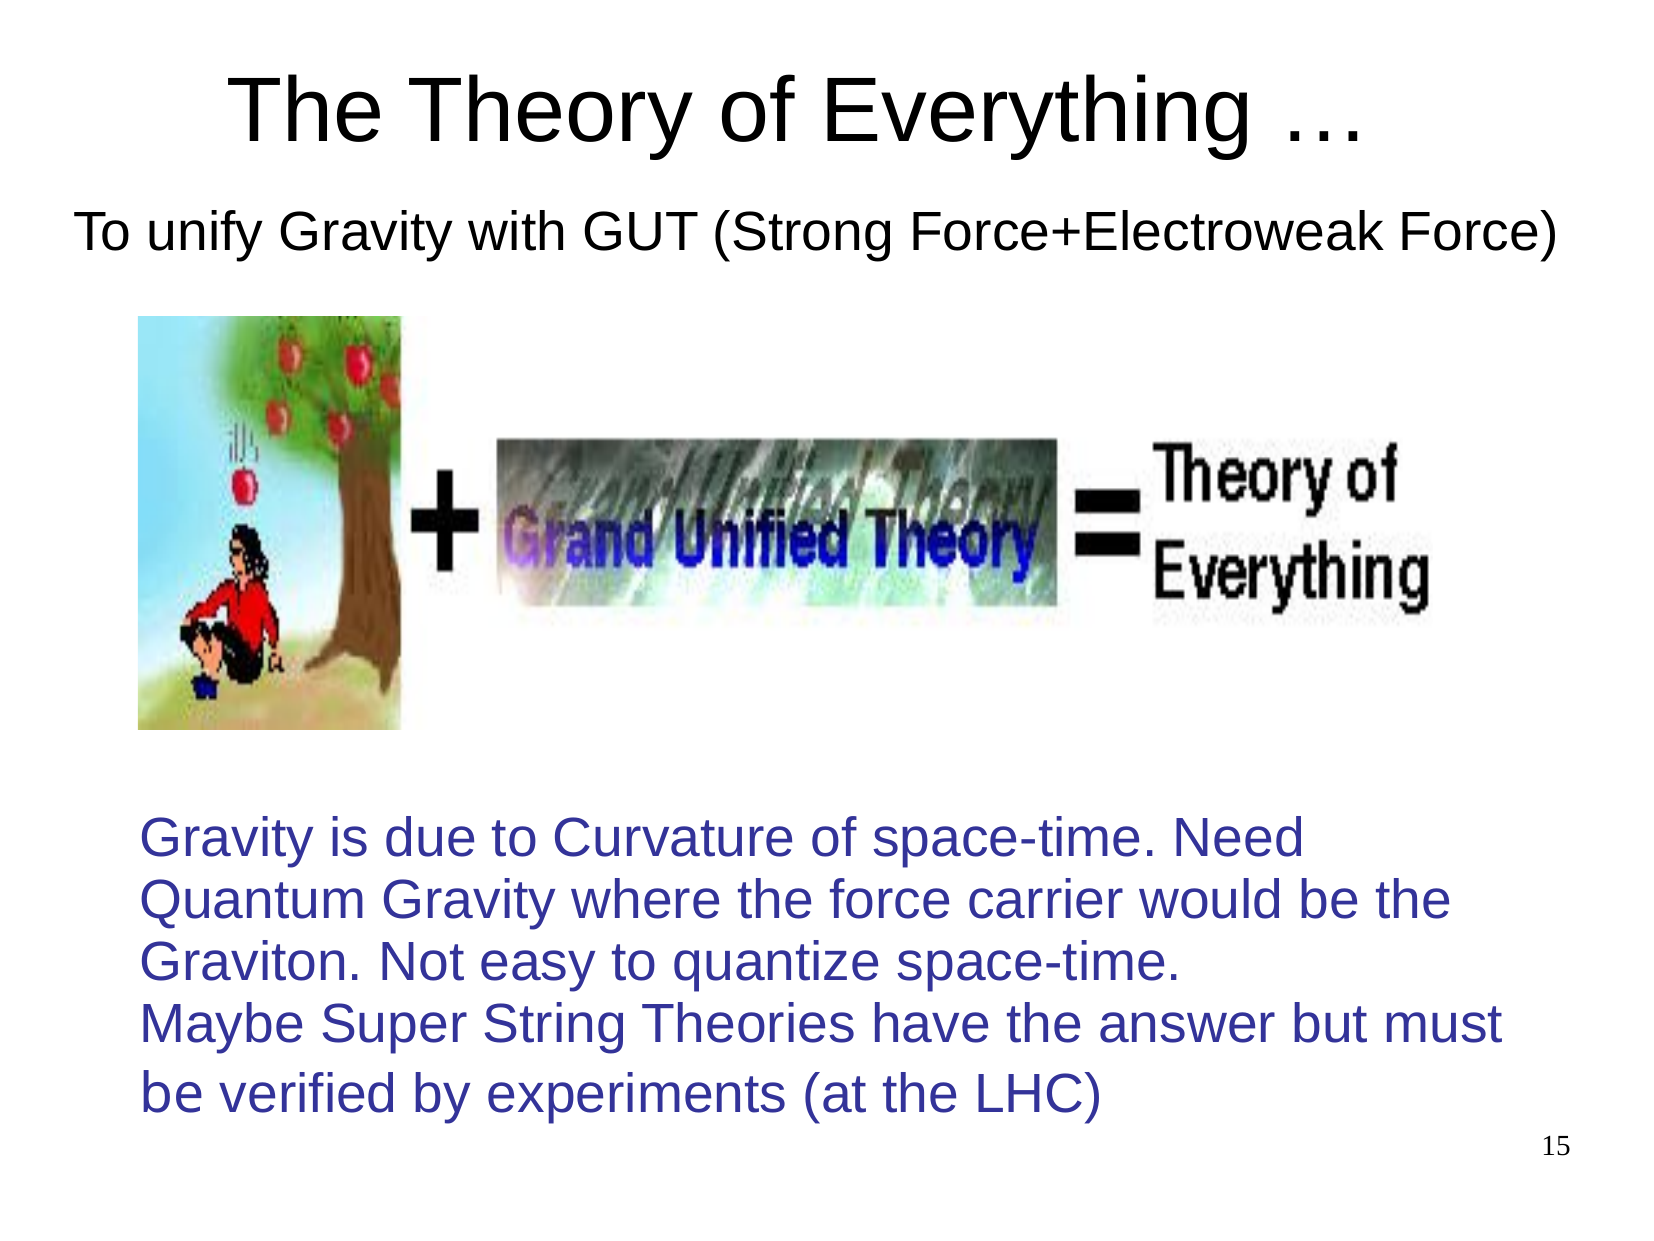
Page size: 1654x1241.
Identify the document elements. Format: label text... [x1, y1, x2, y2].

chart [137, 316, 1434, 731]
text_box Gravity is due to Curvature of space-time. Need Quantum Gravity where the force carrier would be the Graviton. Not easy to quantize space-time. Maybe Super String Theories have the answer but must be verified by experiments (at the LHC) [124, 799, 1520, 1137]
text_box To unify Gravity with GUT (Strong Force+Electroweak Force) [58, 192, 1576, 271]
title The Theory of Everything … [96, 41, 1502, 180]
